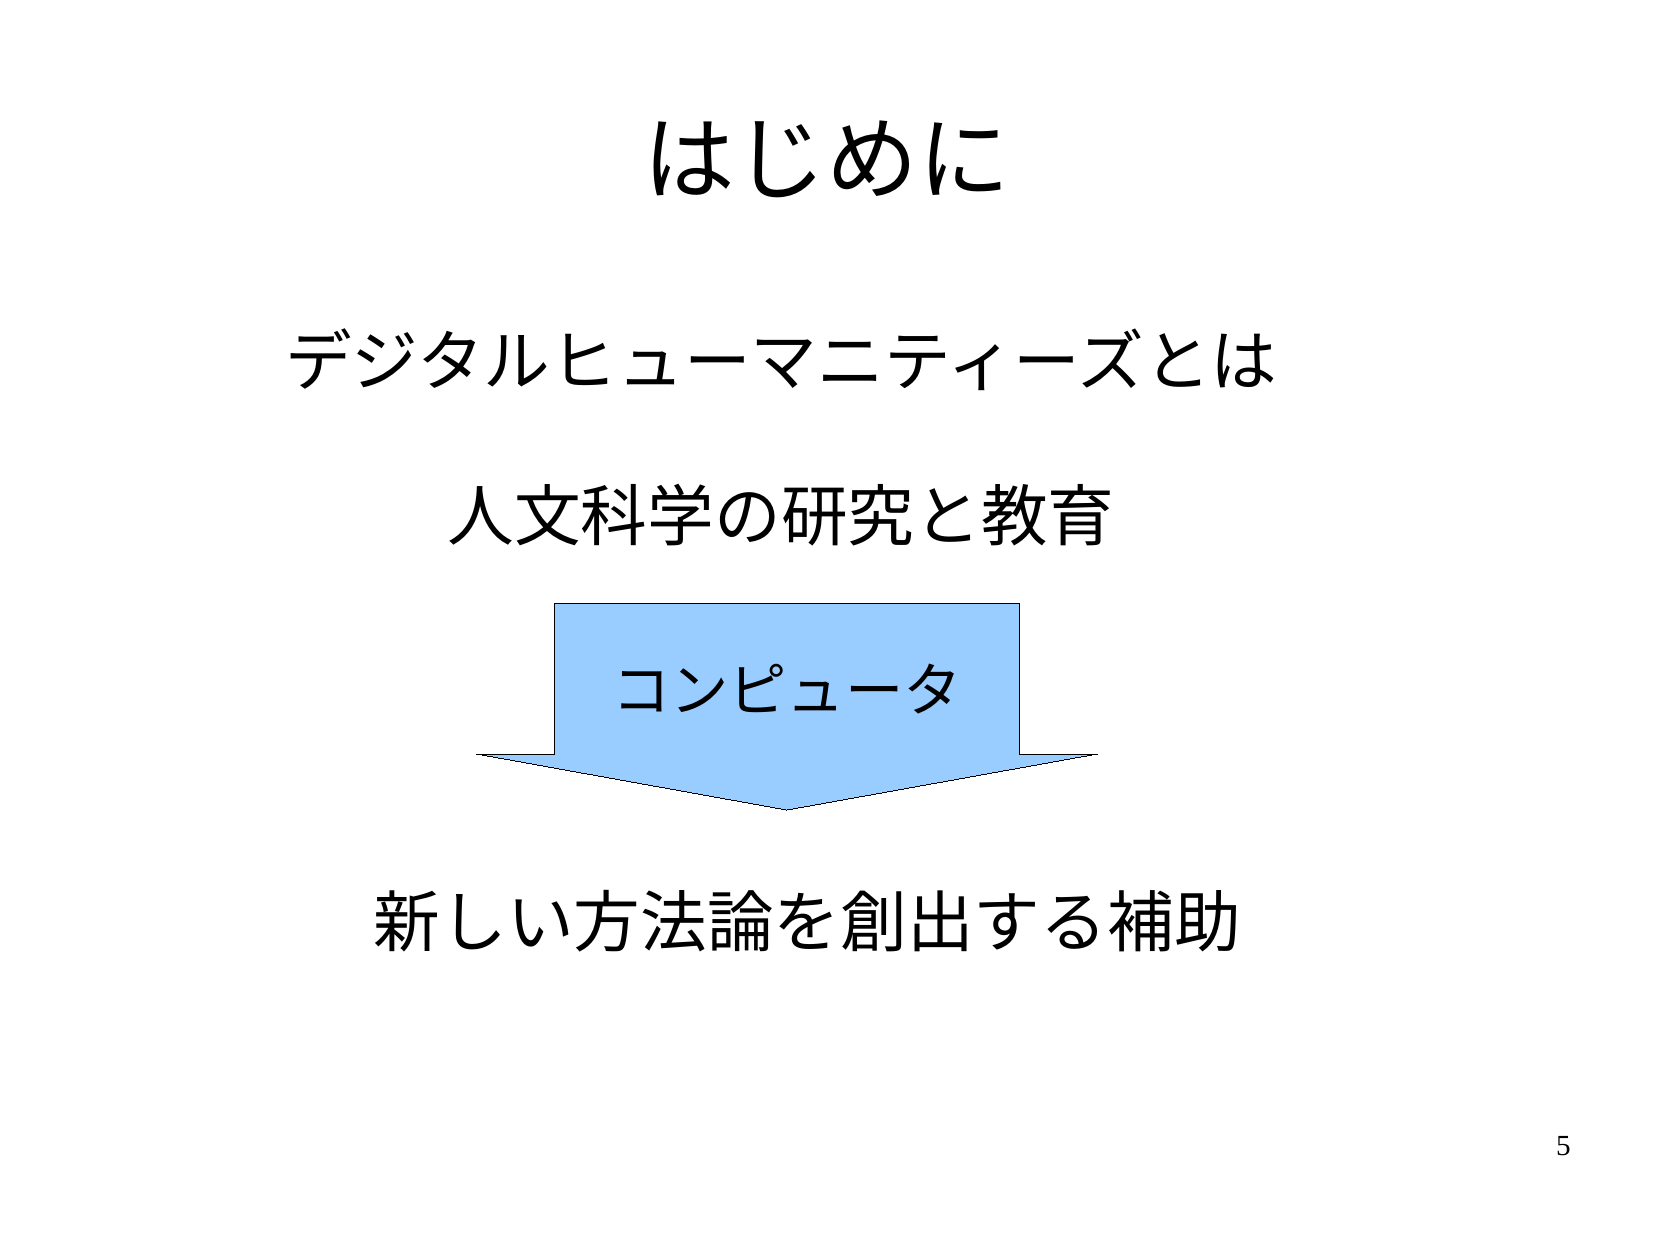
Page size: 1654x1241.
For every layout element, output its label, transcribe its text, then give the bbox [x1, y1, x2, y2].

text_box 人文科学の研究と教育 [417, 455, 1216, 538]
text_box コンピュータ [476, 603, 1098, 811]
text_box 新しい方法論を創出する補助 [358, 861, 1256, 944]
text_box デジタルヒューマニティーズとは [270, 300, 1511, 449]
title はじめに [82, 49, 1571, 257]
